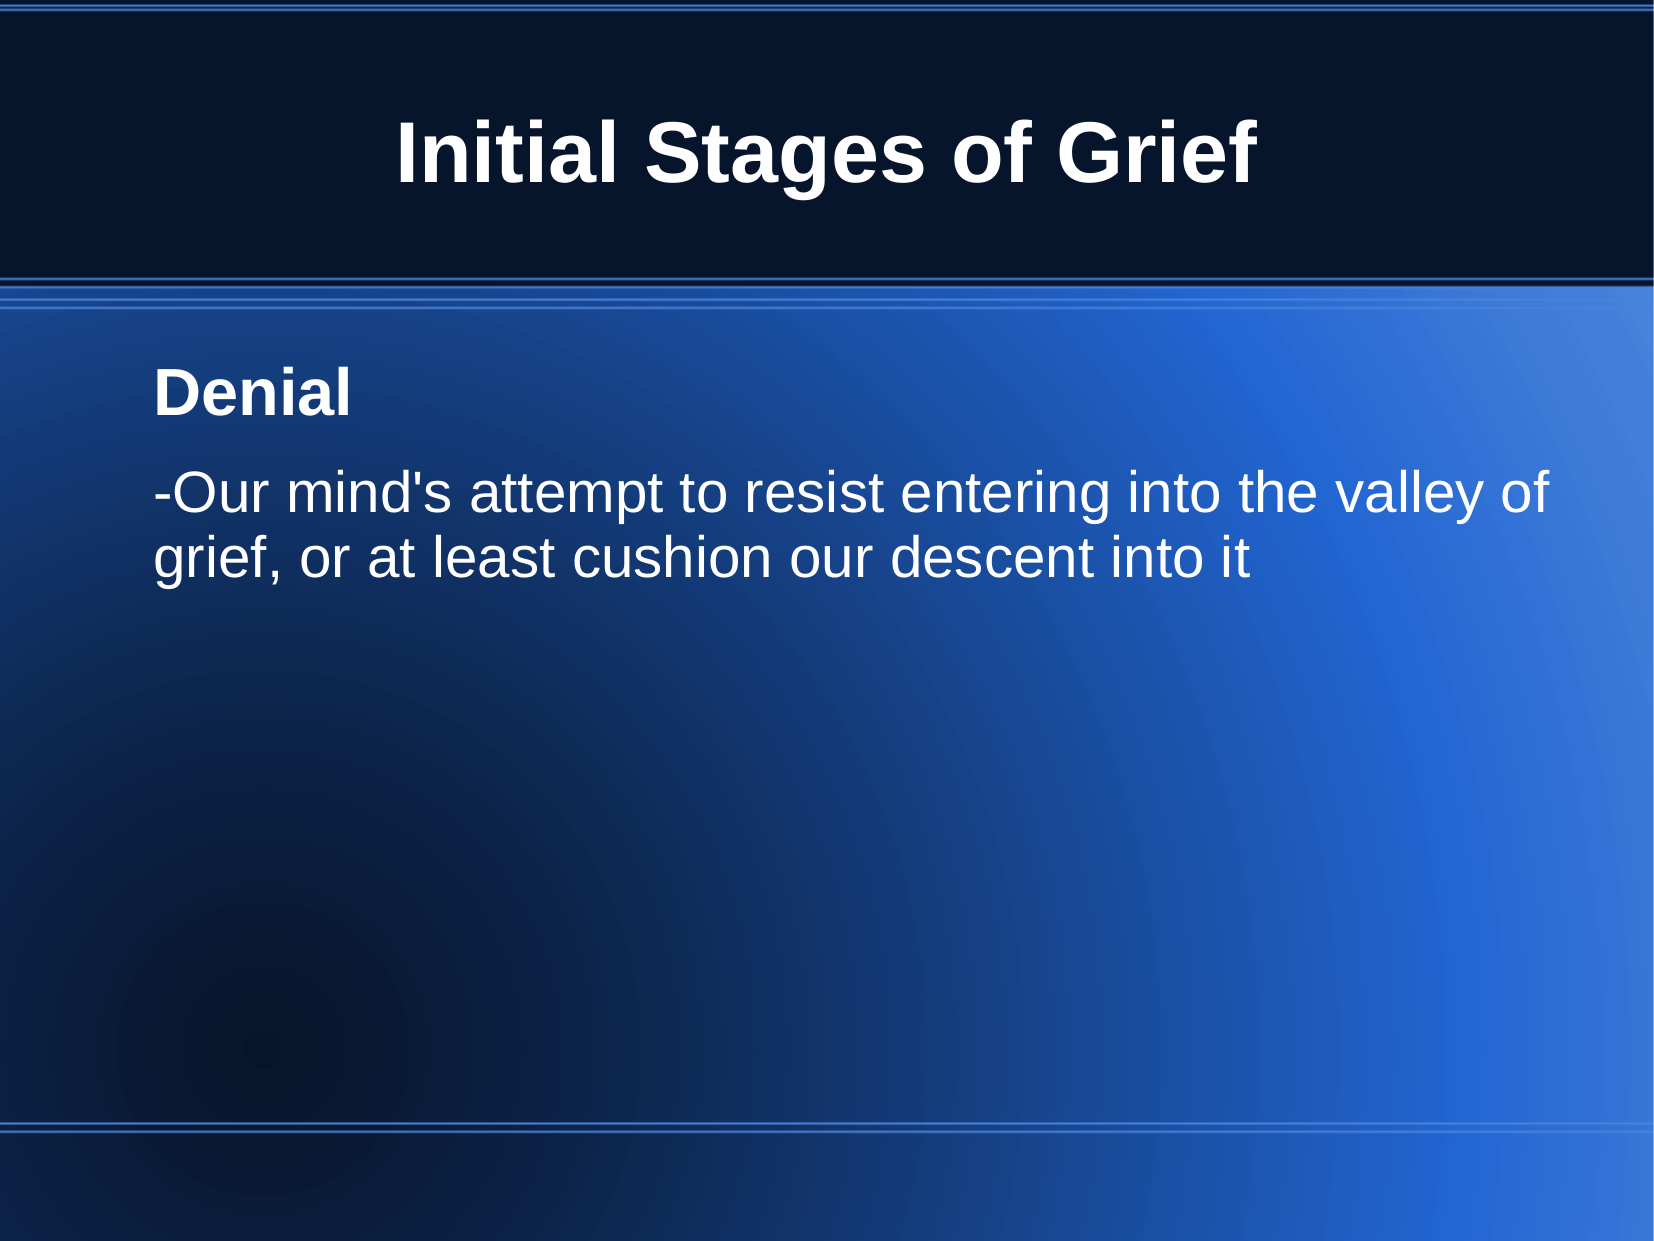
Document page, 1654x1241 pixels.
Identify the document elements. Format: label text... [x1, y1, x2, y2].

title Initial Stages of Grief [82, 49, 1571, 257]
picture [0, 0, 1654, 1241]
list Denial -Our mind's attempt to resist entering into the valley of grief, or at least cushion our descent into it [82, 355, 1571, 1058]
